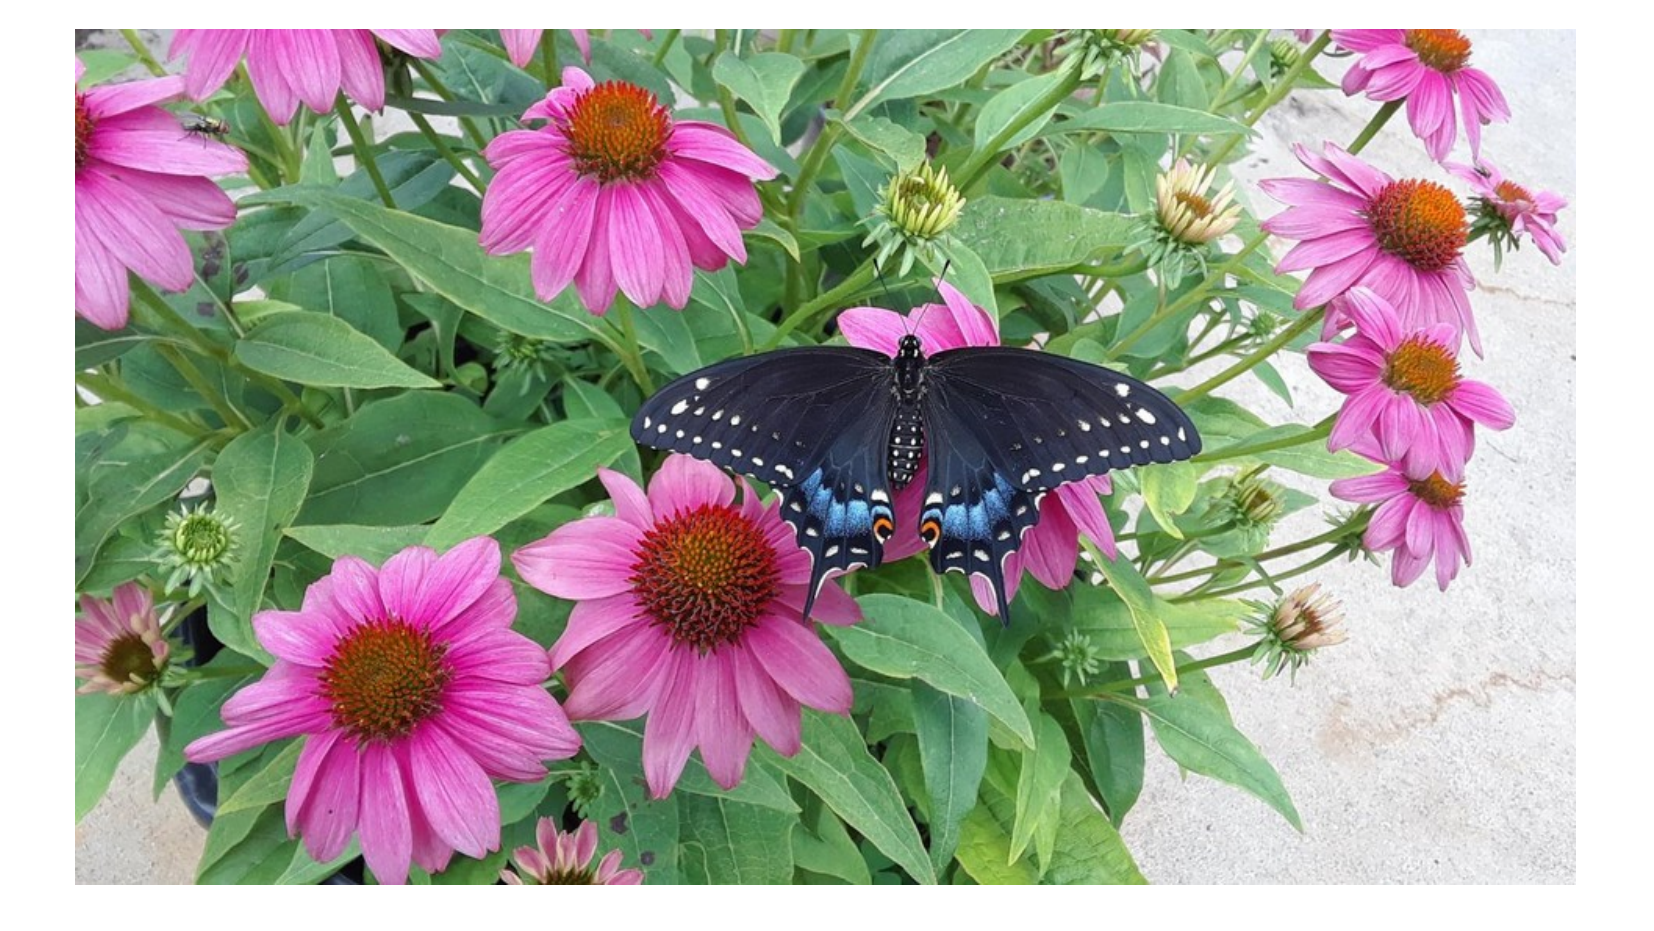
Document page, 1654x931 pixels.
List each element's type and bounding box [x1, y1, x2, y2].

picture [75, 29, 1576, 886]
